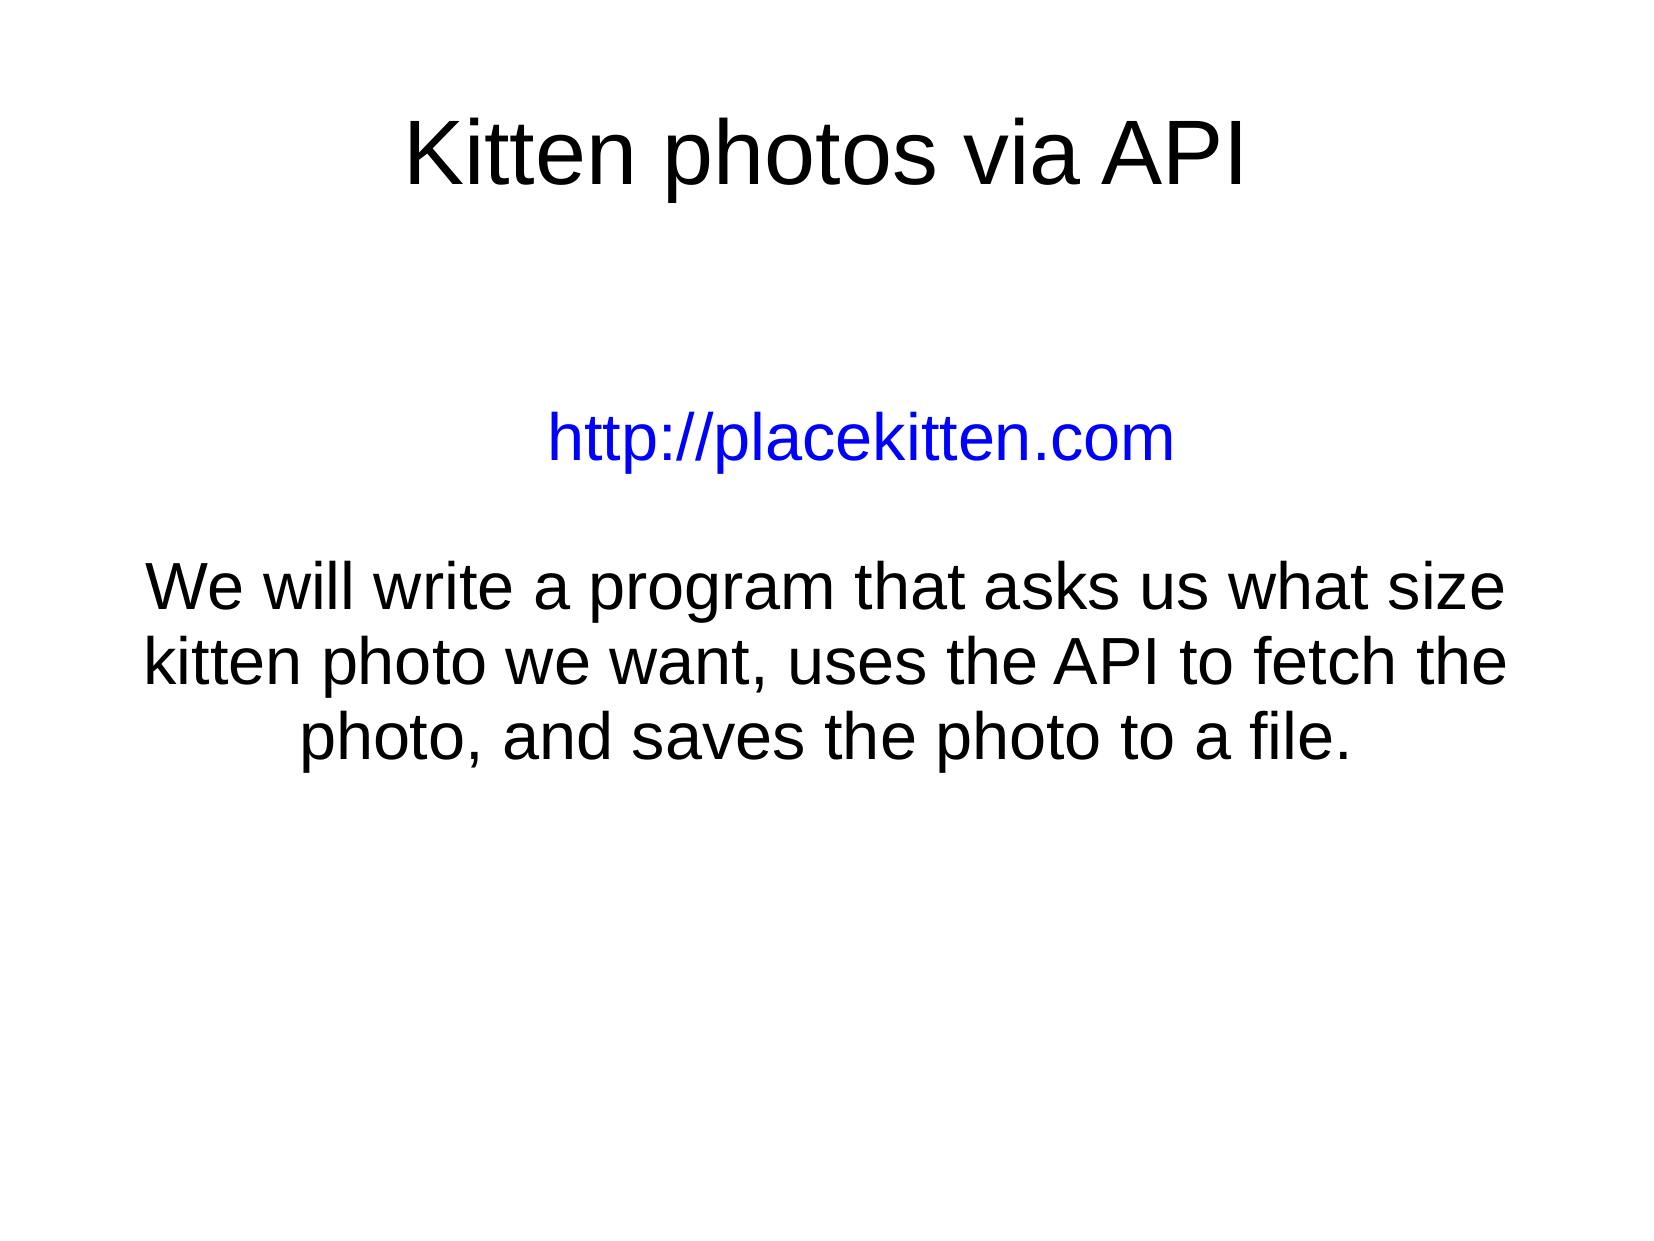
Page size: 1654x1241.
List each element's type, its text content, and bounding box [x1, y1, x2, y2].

subtitle http://placekitten.com We will write a program that asks us what size kitten photo we want, uses the API to fetch the photo, and saves the photo to a file. [82, 302, 1571, 1022]
title Kitten photos via API [82, 49, 1571, 257]
